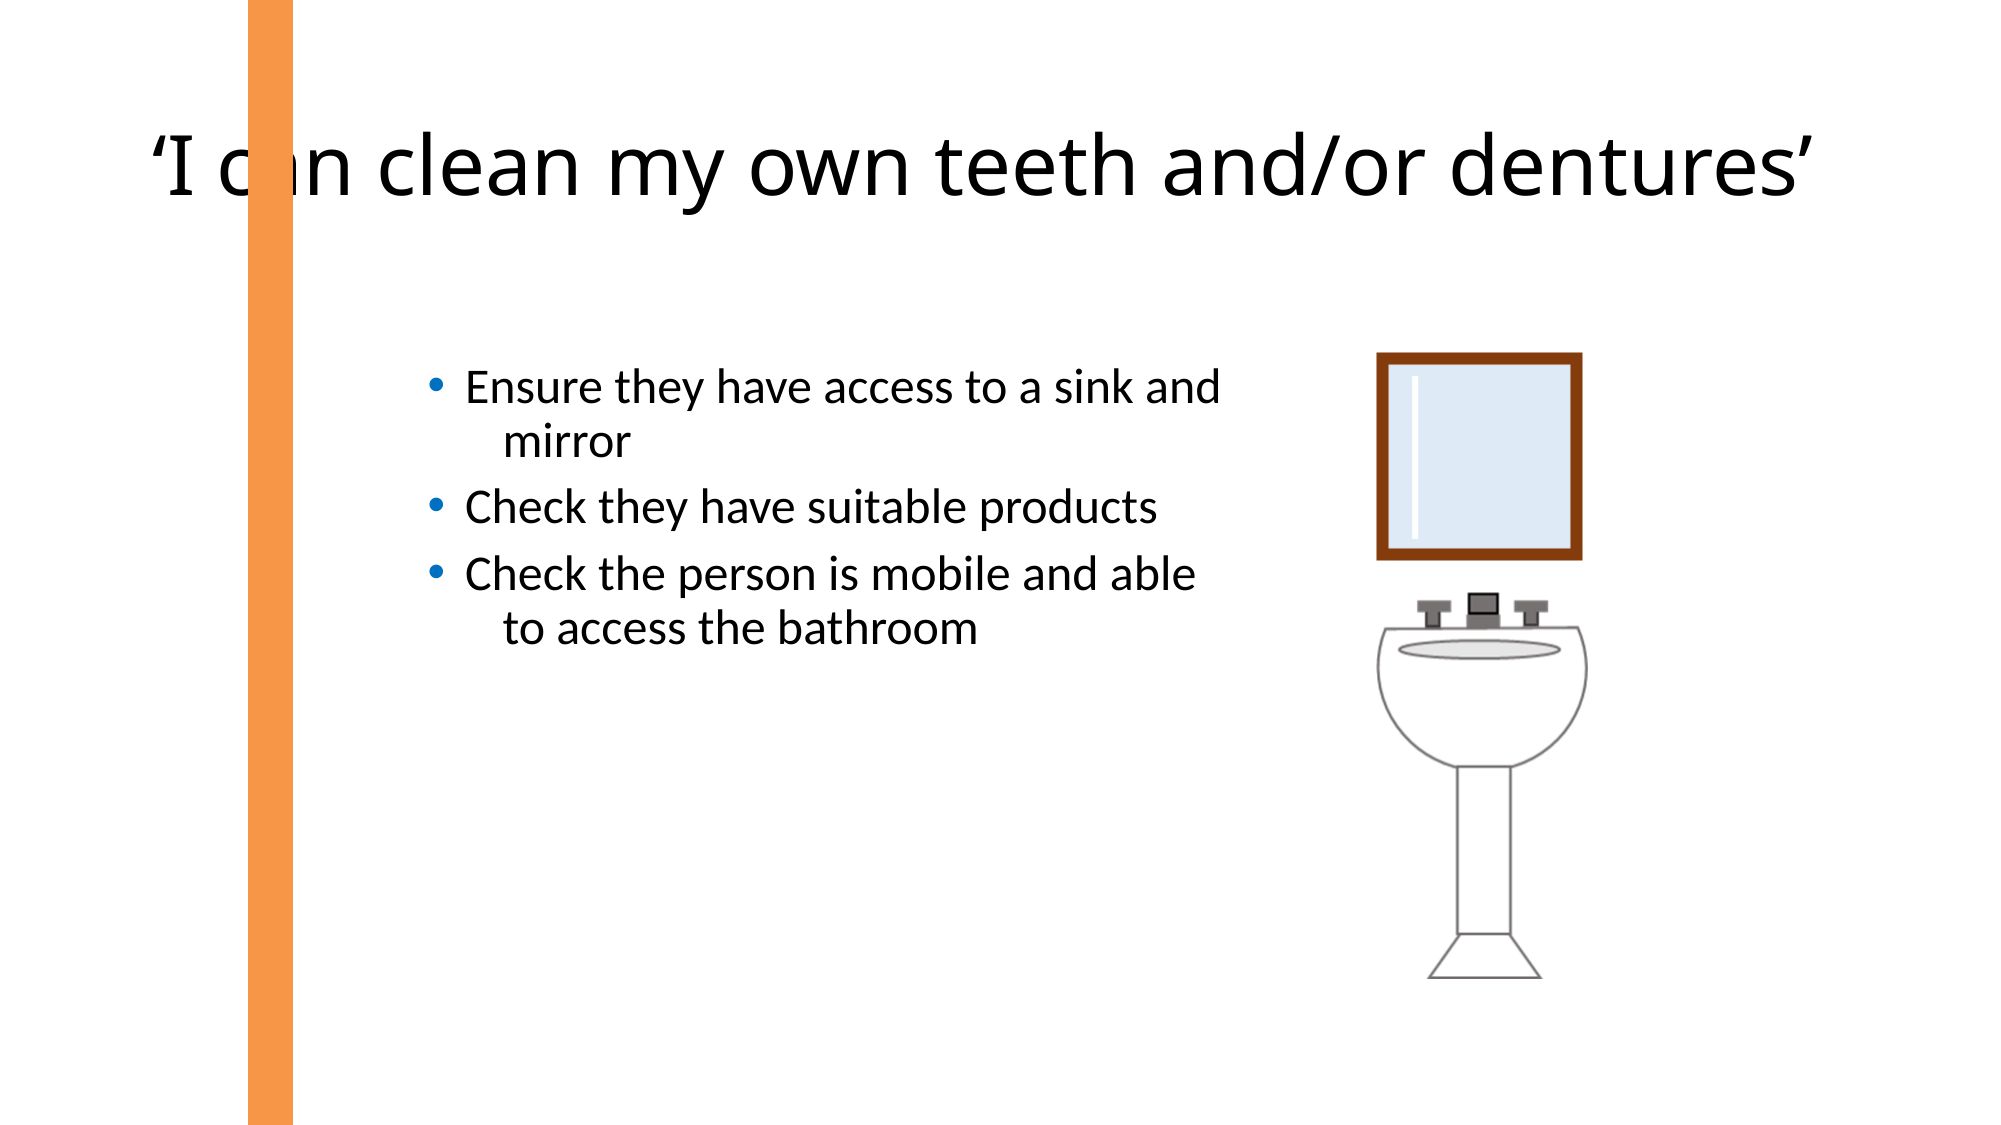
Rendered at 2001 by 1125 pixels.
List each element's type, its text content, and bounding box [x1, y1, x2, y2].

title ‘I can clean my own teeth and/or dentures’ [137, 59, 250, 278]
picture [1376, 352, 1588, 979]
list Ensure they have access to a sink and mirror Check they have suitable products Check the person is mobile and able to access the bathroom [412, 352, 1256, 683]
title ‘I can clean my own teeth and/or dentures’ [291, 59, 1863, 278]
text_box [250, 0, 291, 1125]
